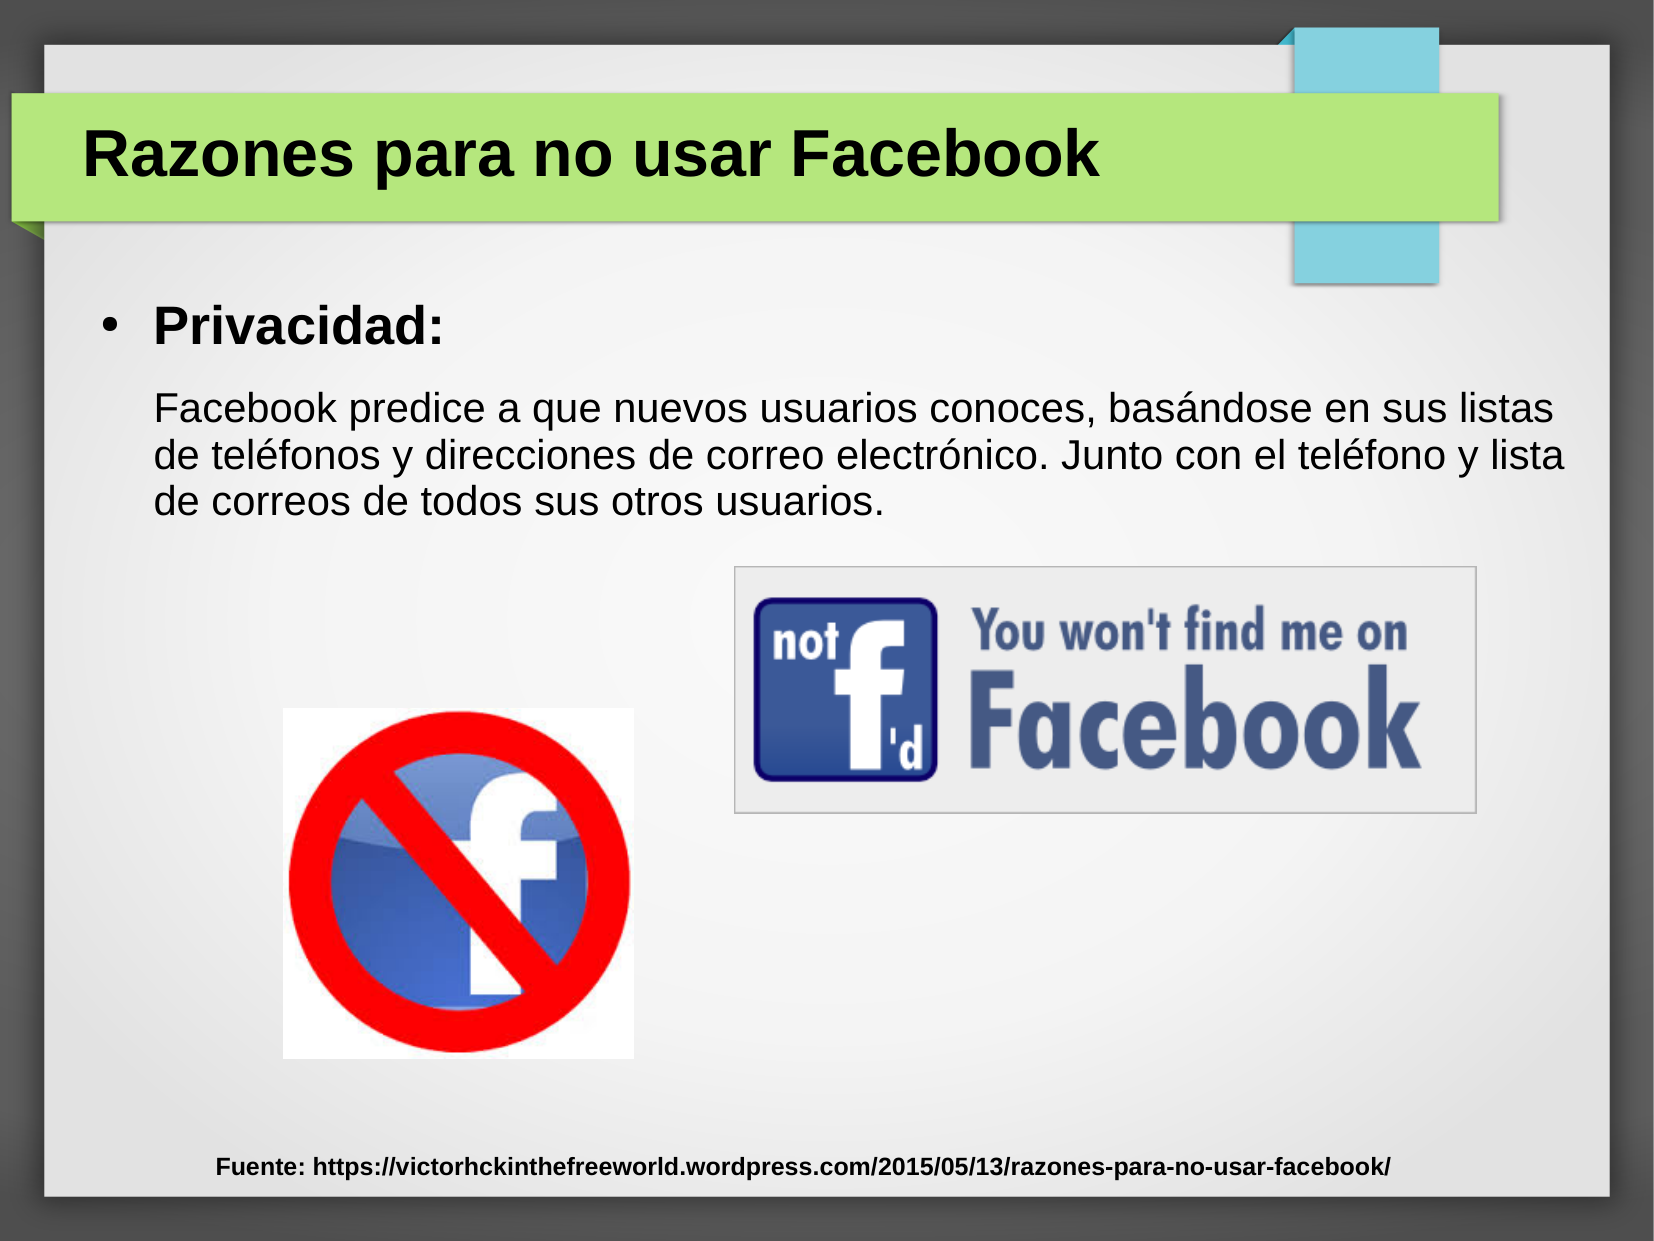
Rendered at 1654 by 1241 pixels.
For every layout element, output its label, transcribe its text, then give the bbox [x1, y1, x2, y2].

title Razones para no usar Facebook [82, 94, 1264, 213]
text_box Fuente: https://victorhckinthefreeworld.wordpress.com/2015/05/13/razones-para-no-usar-facebook/ [200, 1145, 1607, 1189]
picture [0, 0, 1654, 1241]
list Privacidad: Facebook predice a que nuevos usuarios conoces, basándose en sus listas de teléfonos y direcciones de correo electrónico. Junto con el teléfono y lista de correos de todos sus otros usuarios. [82, 295, 1571, 1015]
